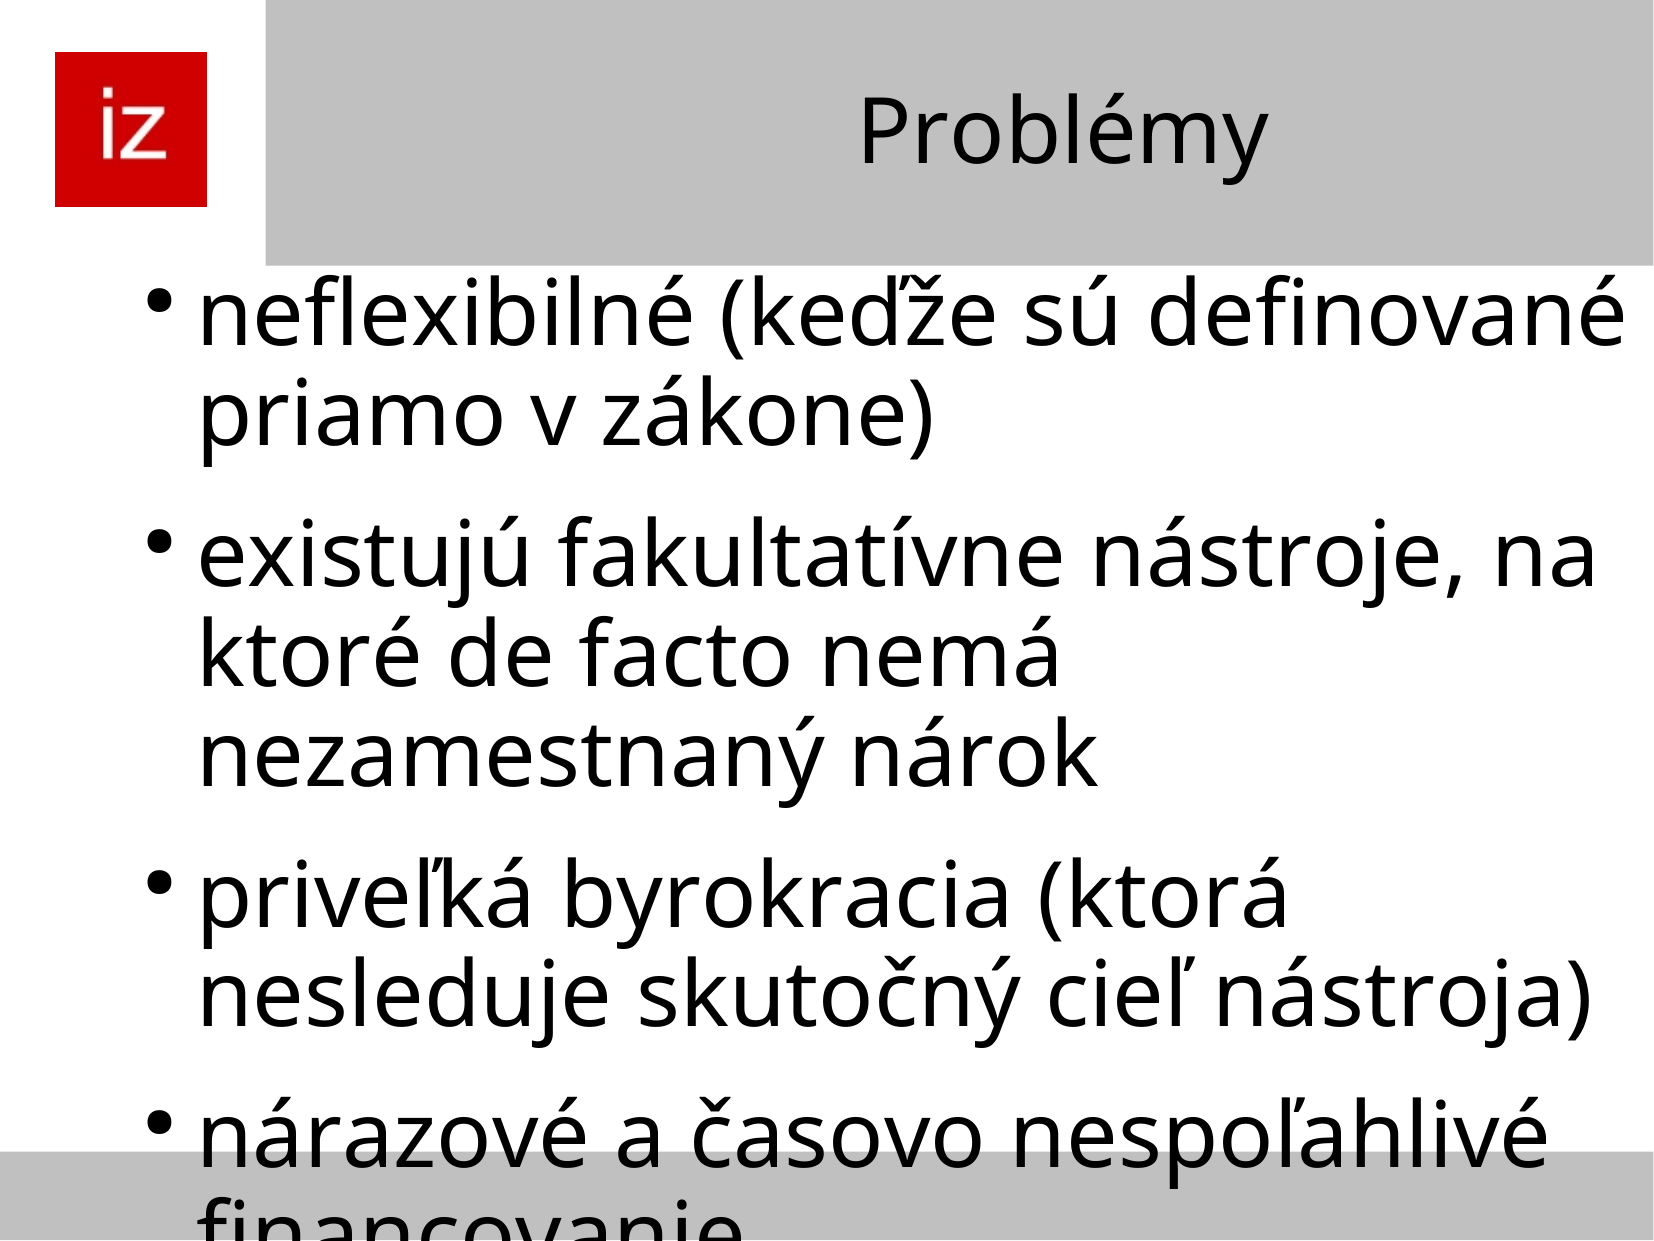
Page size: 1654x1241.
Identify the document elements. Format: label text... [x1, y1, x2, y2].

list neflexibilné (keďže sú definované priamo v zákone) existujú fakultatívne nástroje, na ktoré de facto nemá nezamestnaný nárok priveľká byrokracia (ktorá nesleduje skutočný cieľ nástroja) nárazové a časovo nespoľahlivé financovanie [29, 265, 1654, 1231]
title Problémy [561, 29, 1565, 237]
picture [55, 52, 207, 207]
